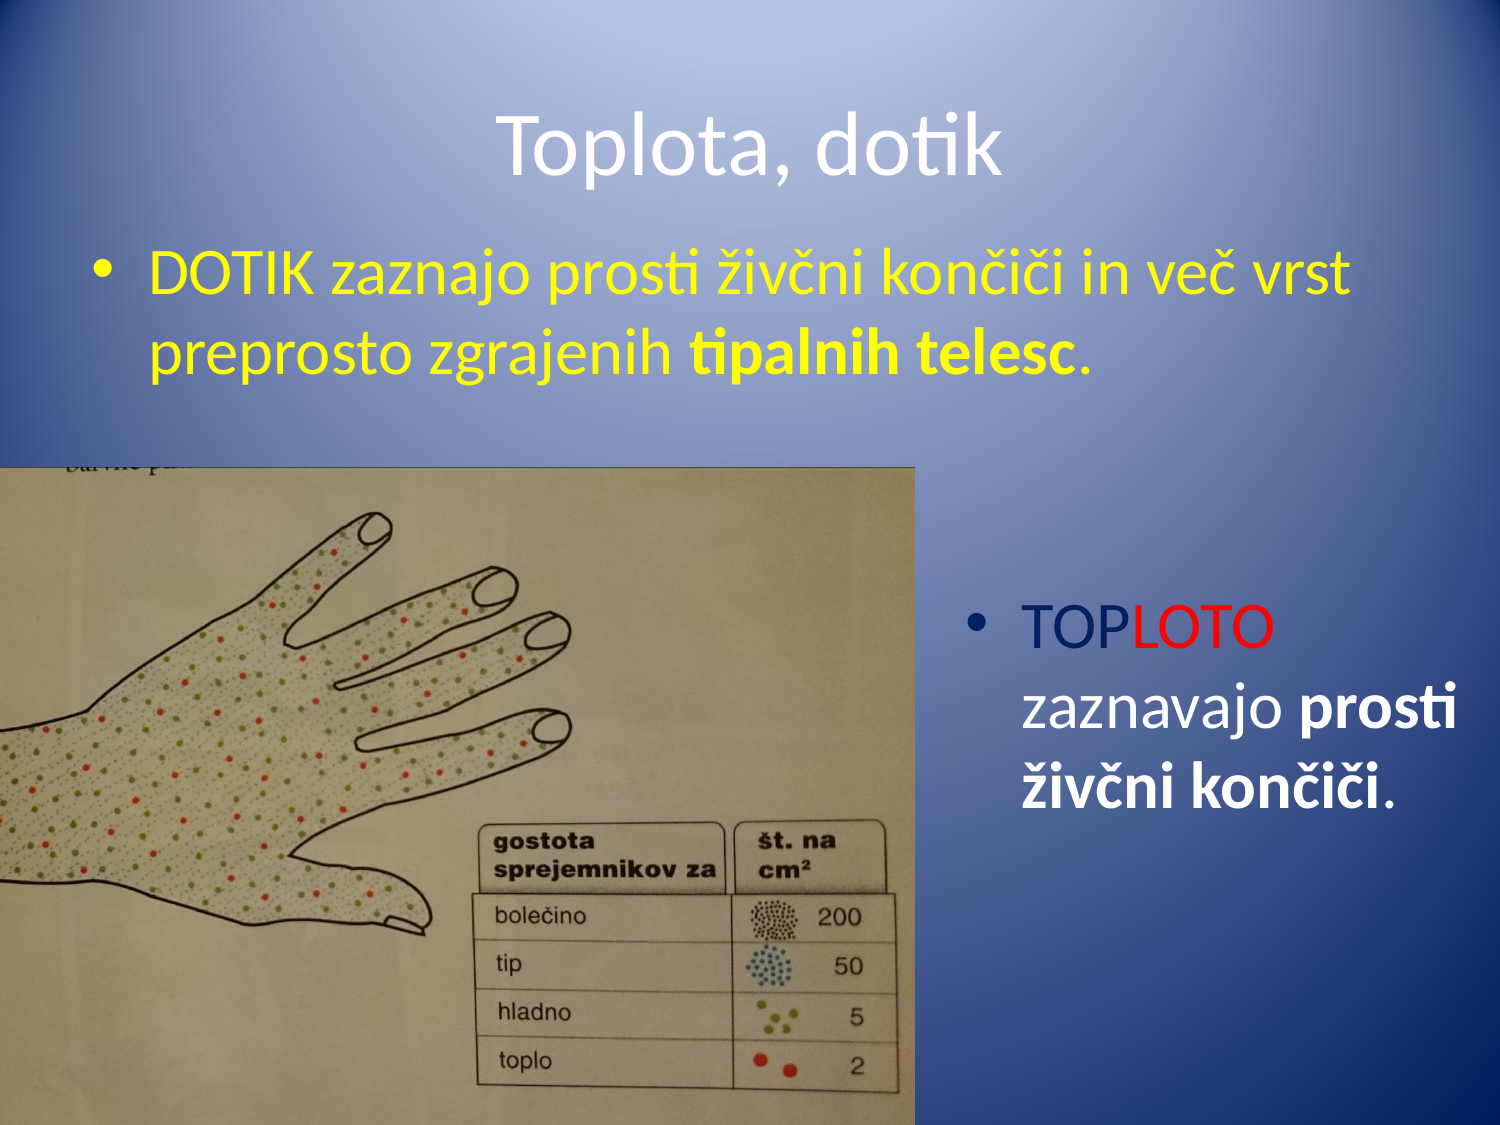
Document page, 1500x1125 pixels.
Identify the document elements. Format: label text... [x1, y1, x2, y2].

title Toplota, dotik [75, 45, 1425, 233]
picture [0, 0, 1500, 1125]
list DOTIK zaznajo prosti živčni končiči in več vrst preprosto zgrajenih tipalnih telesc. [76, 220, 1427, 421]
text_box TOPLOTO zaznavajo prosti živčni končiči. [950, 574, 1500, 829]
